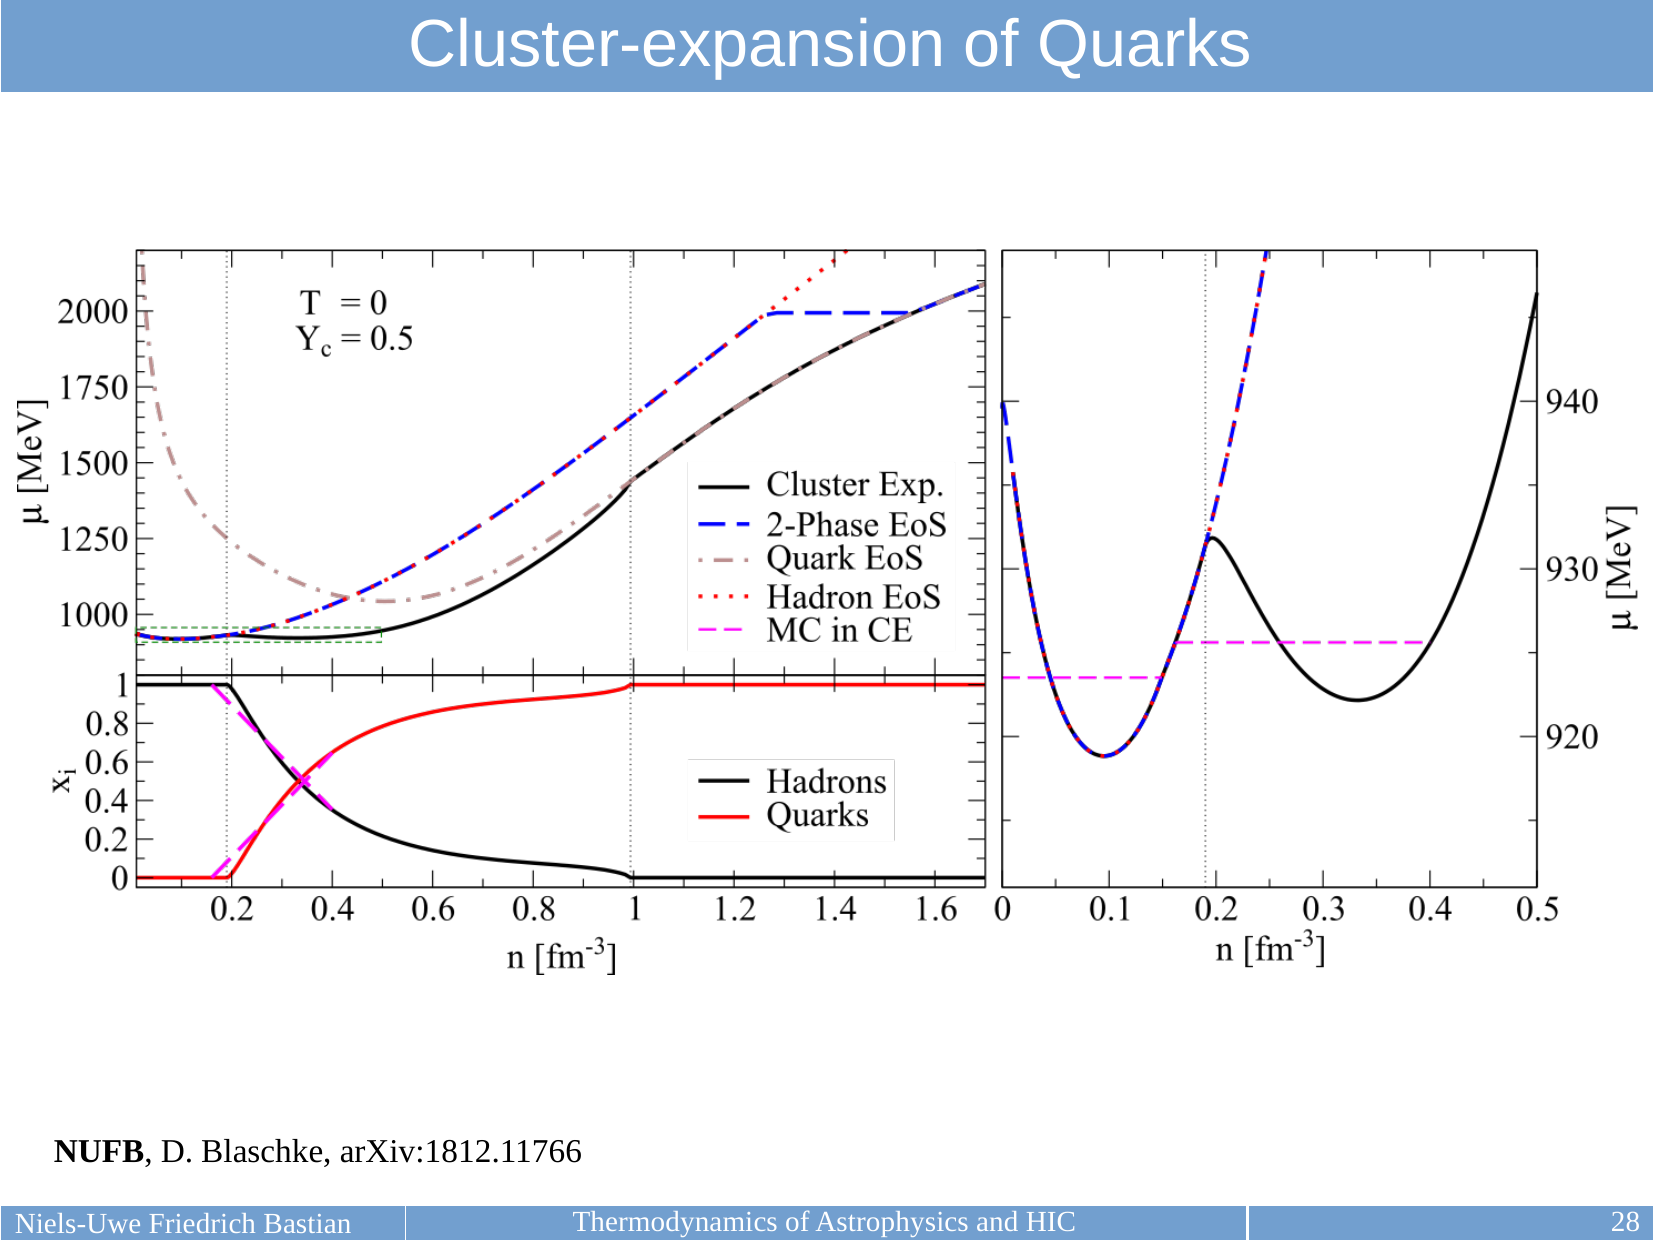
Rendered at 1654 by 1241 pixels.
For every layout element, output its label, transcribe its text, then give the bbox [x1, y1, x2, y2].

text_box NUFB, D. Blaschke, arXiv:1812.11766 [39, 1125, 936, 1177]
picture [17, 249, 1638, 976]
title Cluster-expansion of Quarks [86, 5, 1576, 81]
